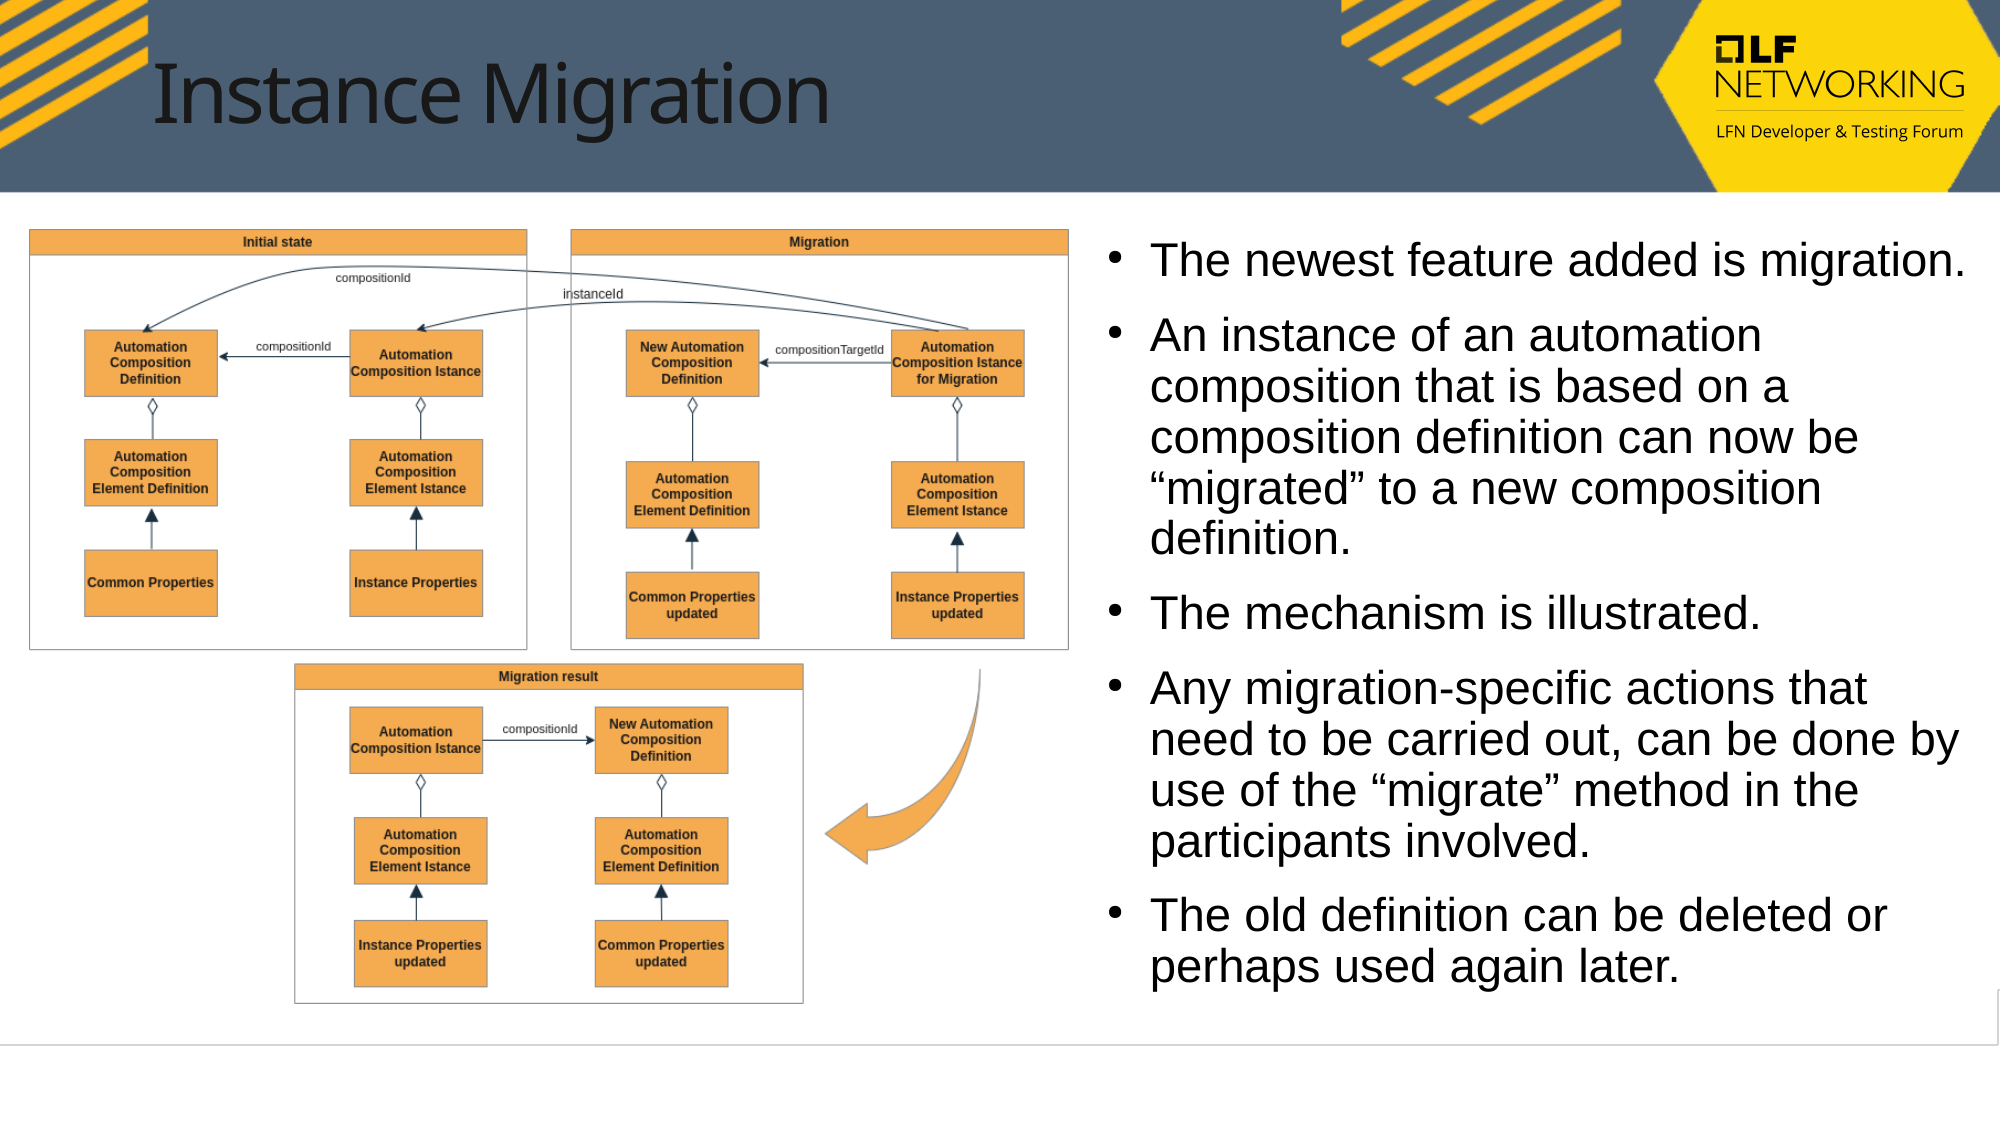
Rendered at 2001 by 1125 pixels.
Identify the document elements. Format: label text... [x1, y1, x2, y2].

title Instance Migration [137, 5, 1655, 191]
picture [0, 0, 2000, 1047]
list The newest feature added is migration. An instance of an automation composition that is based on a composition definition can now be “migrated” to a new composition definition. The mechanism is illustrated. Any migration-specific actions that need to be carried out, can be done by use of the “migrate” method in the participants involved. The old definition can be deleted or perhaps used again later. [1092, 236, 1979, 1011]
